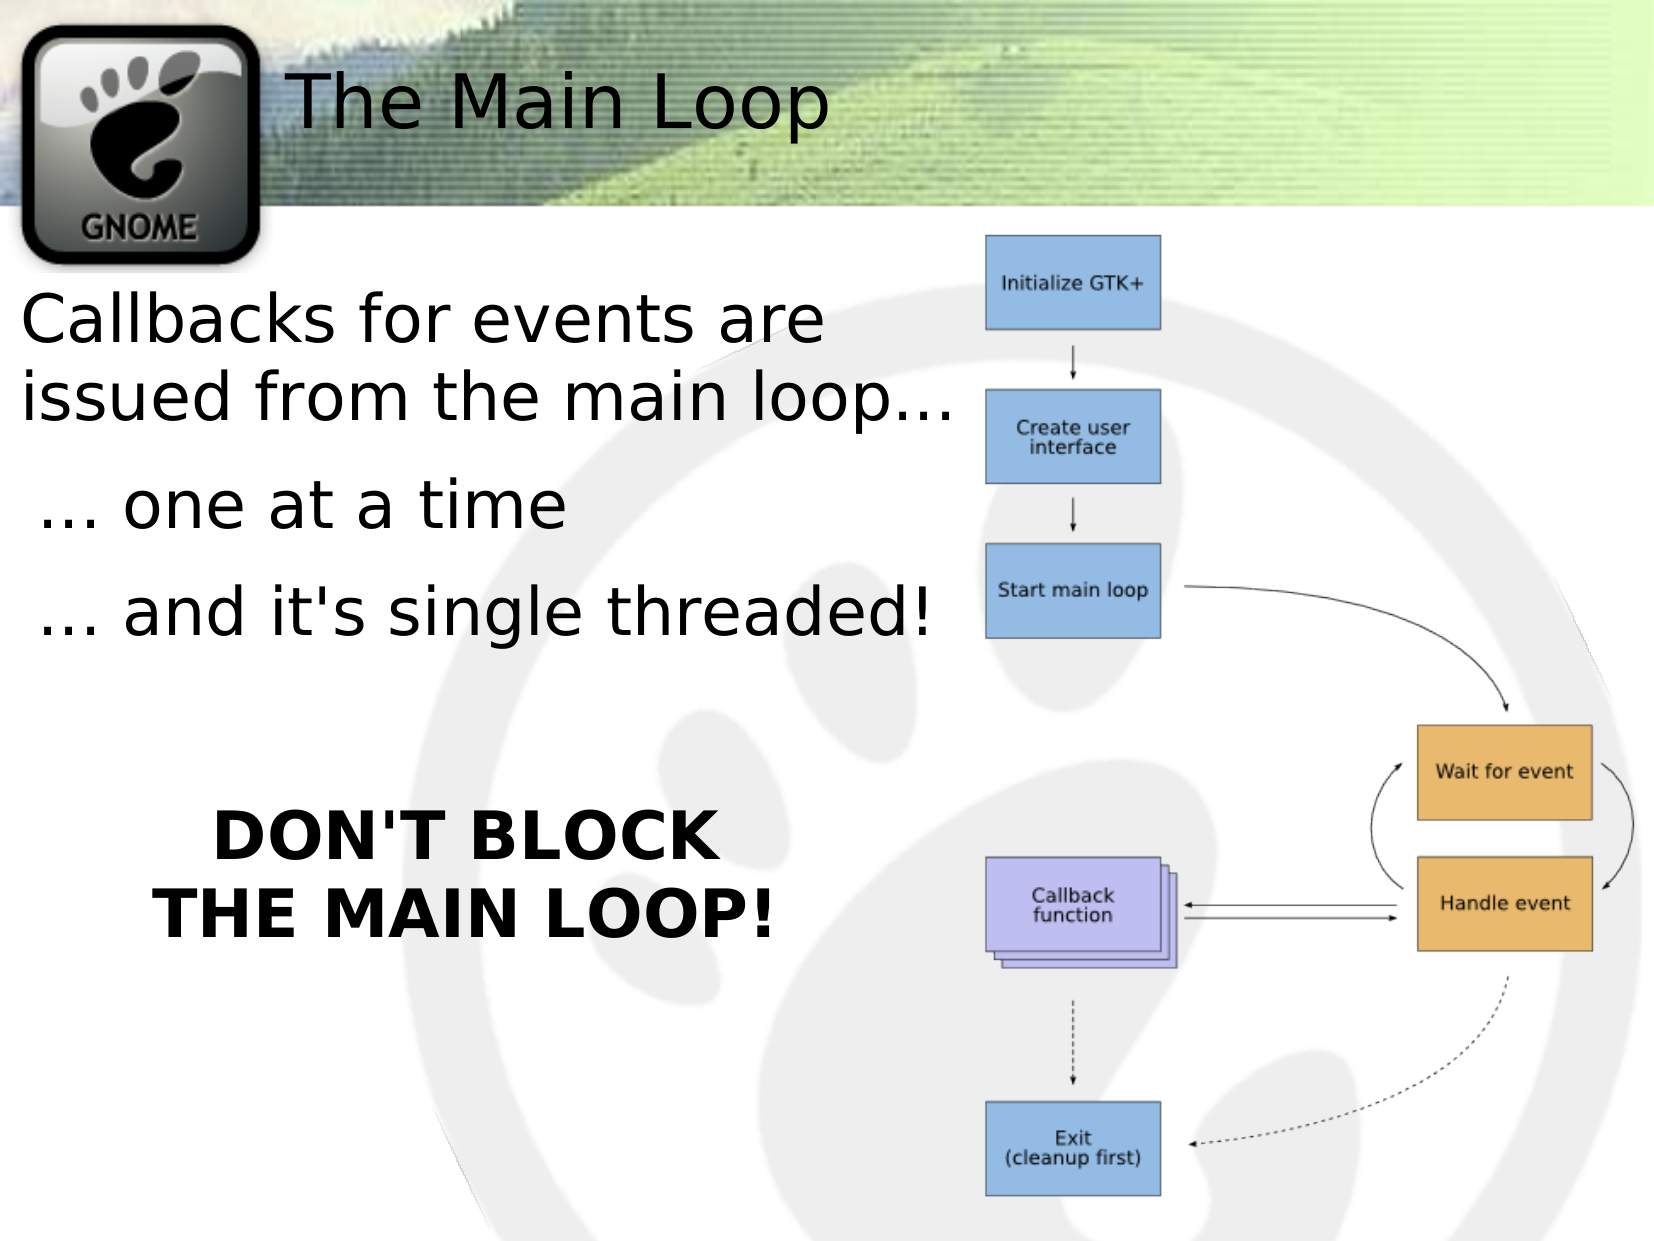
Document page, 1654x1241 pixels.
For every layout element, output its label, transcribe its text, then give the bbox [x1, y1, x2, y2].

list DON'T BLOCK THE MAIN LOOP! [147, 797, 785, 1125]
title The Main Loop [0, 0, 1654, 207]
picture [0, 206, 1654, 1241]
list Callbacks for events are issued from the main loop... ... one at a time ... and it's single threaded! [19, 280, 936, 709]
